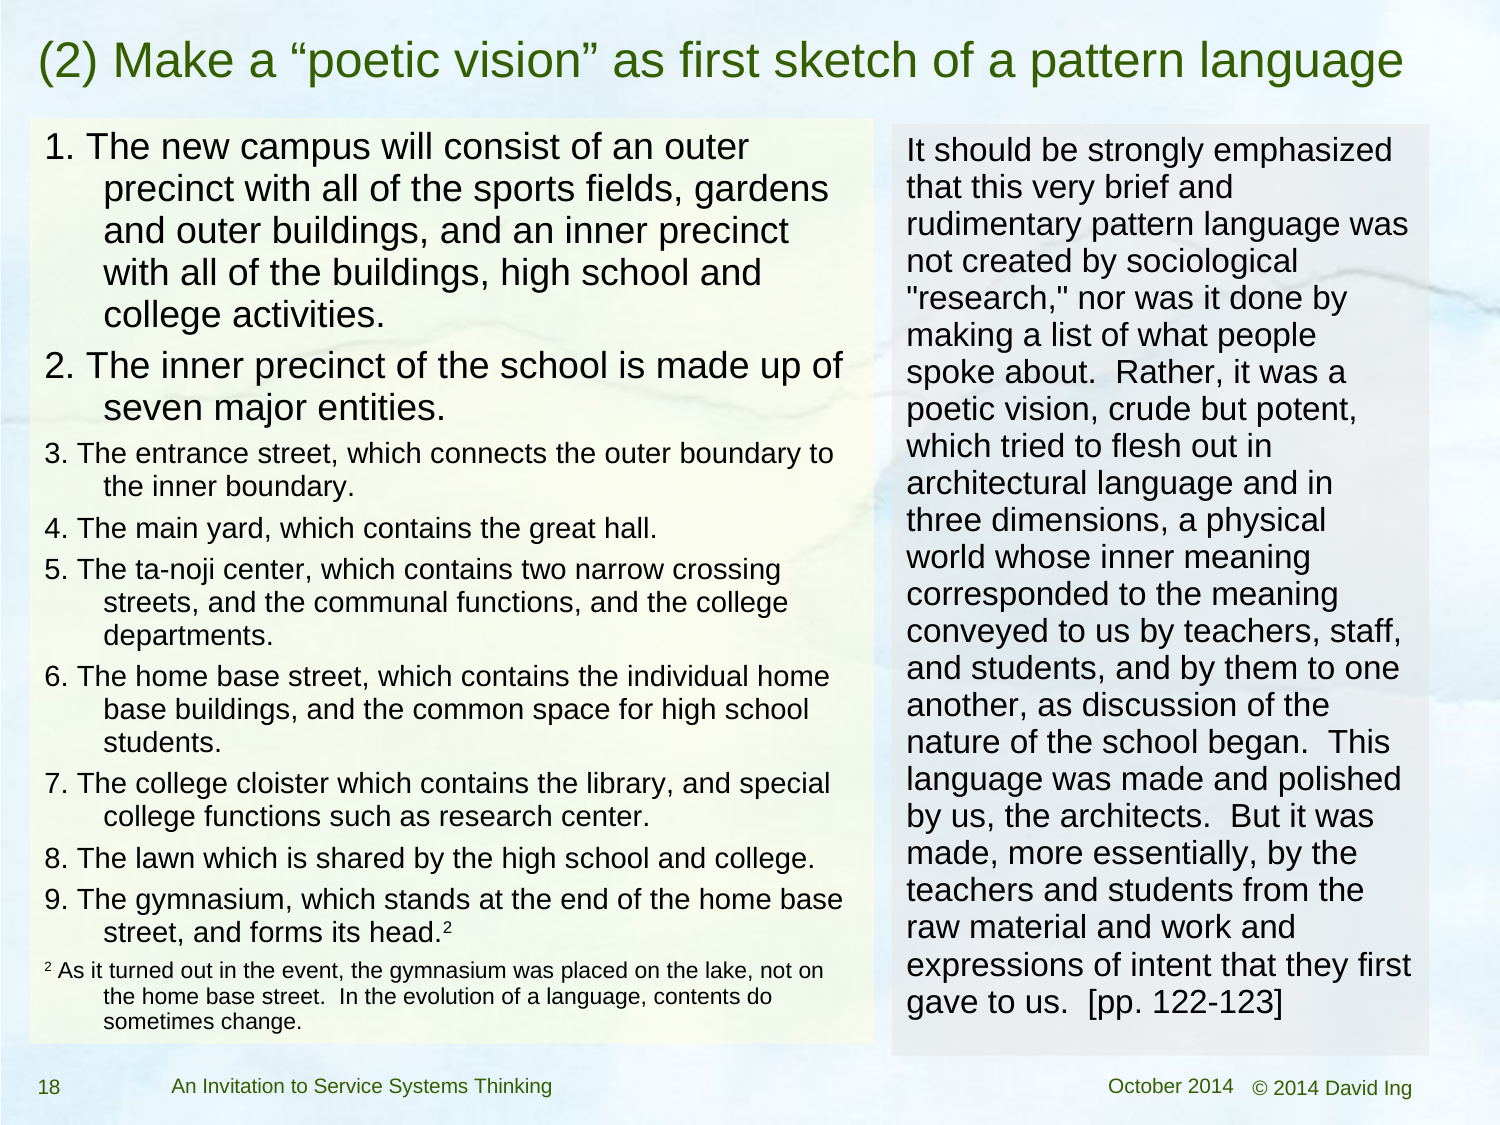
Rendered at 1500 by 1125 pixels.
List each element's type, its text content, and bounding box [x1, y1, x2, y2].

picture [0, 0, 1500, 1125]
text_box It should be strongly emphasized that this very brief and rudimentary pattern language was not created by sociological "research," nor was it done by making a list of what people spoke about. Rather, it was a poetic vision, crude but potent, which tried to flesh out in architectural language and in three dimensions, a physical world whose inner meaning corresponded to the meaning conveyed to us by teachers, staff, and students, and by them to one another, as discussion of the nature of the school began. This language was made and polished by us, the architects. But it was made, more essentially, by the teachers and students from the raw material and work and expressions of intent that they first gave to us. [pp. 122-123] [891, 124, 1430, 1056]
text_box 1. The new campus will consist of an outer precinct with all of the sports fields, gardens and outer buildings, and an inner precinct with all of the buildings, high school and college activities. 2. The inner precinct of the school is made up of seven major entities. 3. The entrance street, which connects the outer boundary to the inner boundary. 4. The main yard, which contains the great hall. 5. The ta-noji center, which contains two narrow crossing streets, and the communal functions, and the college departments. 6. The home base street, which contains the individual home base buildings, and the common space for high school students. 7. The college cloister which contains the library, and special college functions such as research center. 8. The lawn which is shared by the high school and college. 9. The gymnasium, which stands at the end of the home base street, and forms its head.2 2 As it turned out in the event, the gymnasium was placed on the lake, not on the home base street. In the evolution of a language, contents do sometimes change. [29, 118, 875, 1044]
title (2) Make a “poetic vision” as first sketch of a pattern language [37, 37, 1463, 236]
